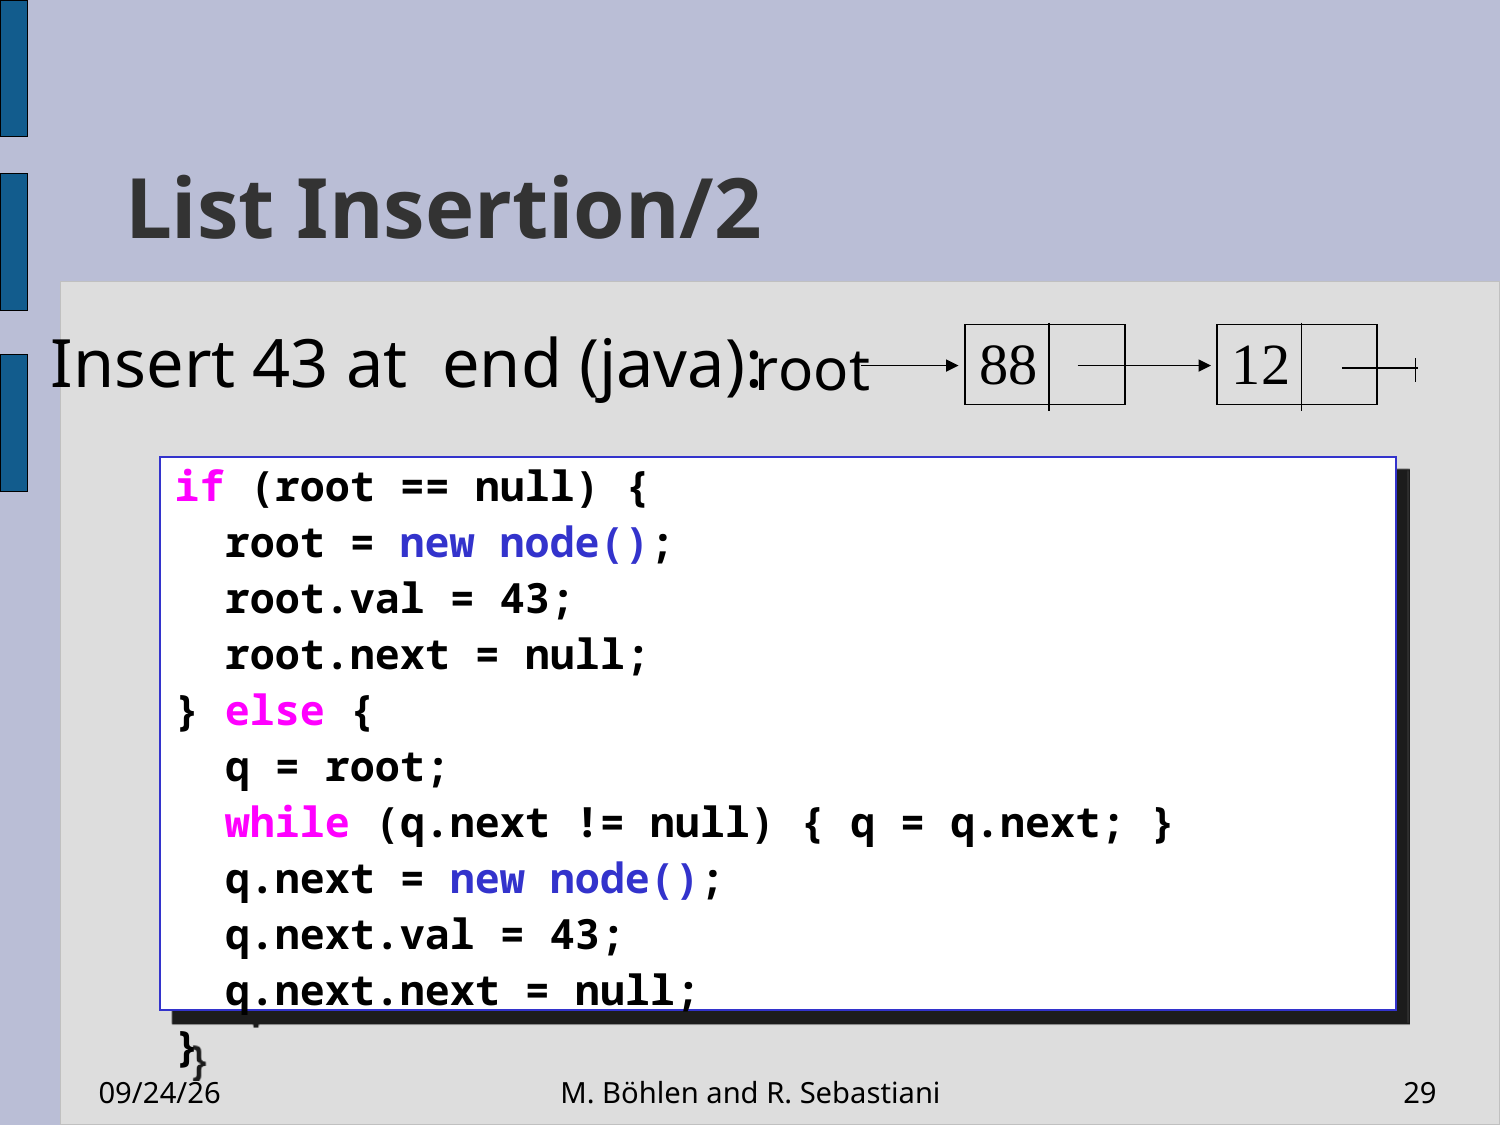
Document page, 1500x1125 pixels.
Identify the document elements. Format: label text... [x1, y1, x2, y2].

text_box 12 [1302, 324, 1377, 405]
list Insert 43 at end (java): [35, 308, 1446, 1033]
title List Insertion/2 [110, 67, 1392, 271]
text_box 88 [1050, 324, 1125, 405]
text_box root [739, 320, 886, 416]
text_box 88 [965, 324, 1048, 405]
text_box 12 [1217, 324, 1301, 405]
text_box if (root == null) { root = new node(); root.val = 43; root.next = null; } else { q = root; while (q.next != null) { q = q.next; } q.next = new node(); q.next.val = 43; q.next.next = null; } [159, 457, 1396, 1011]
